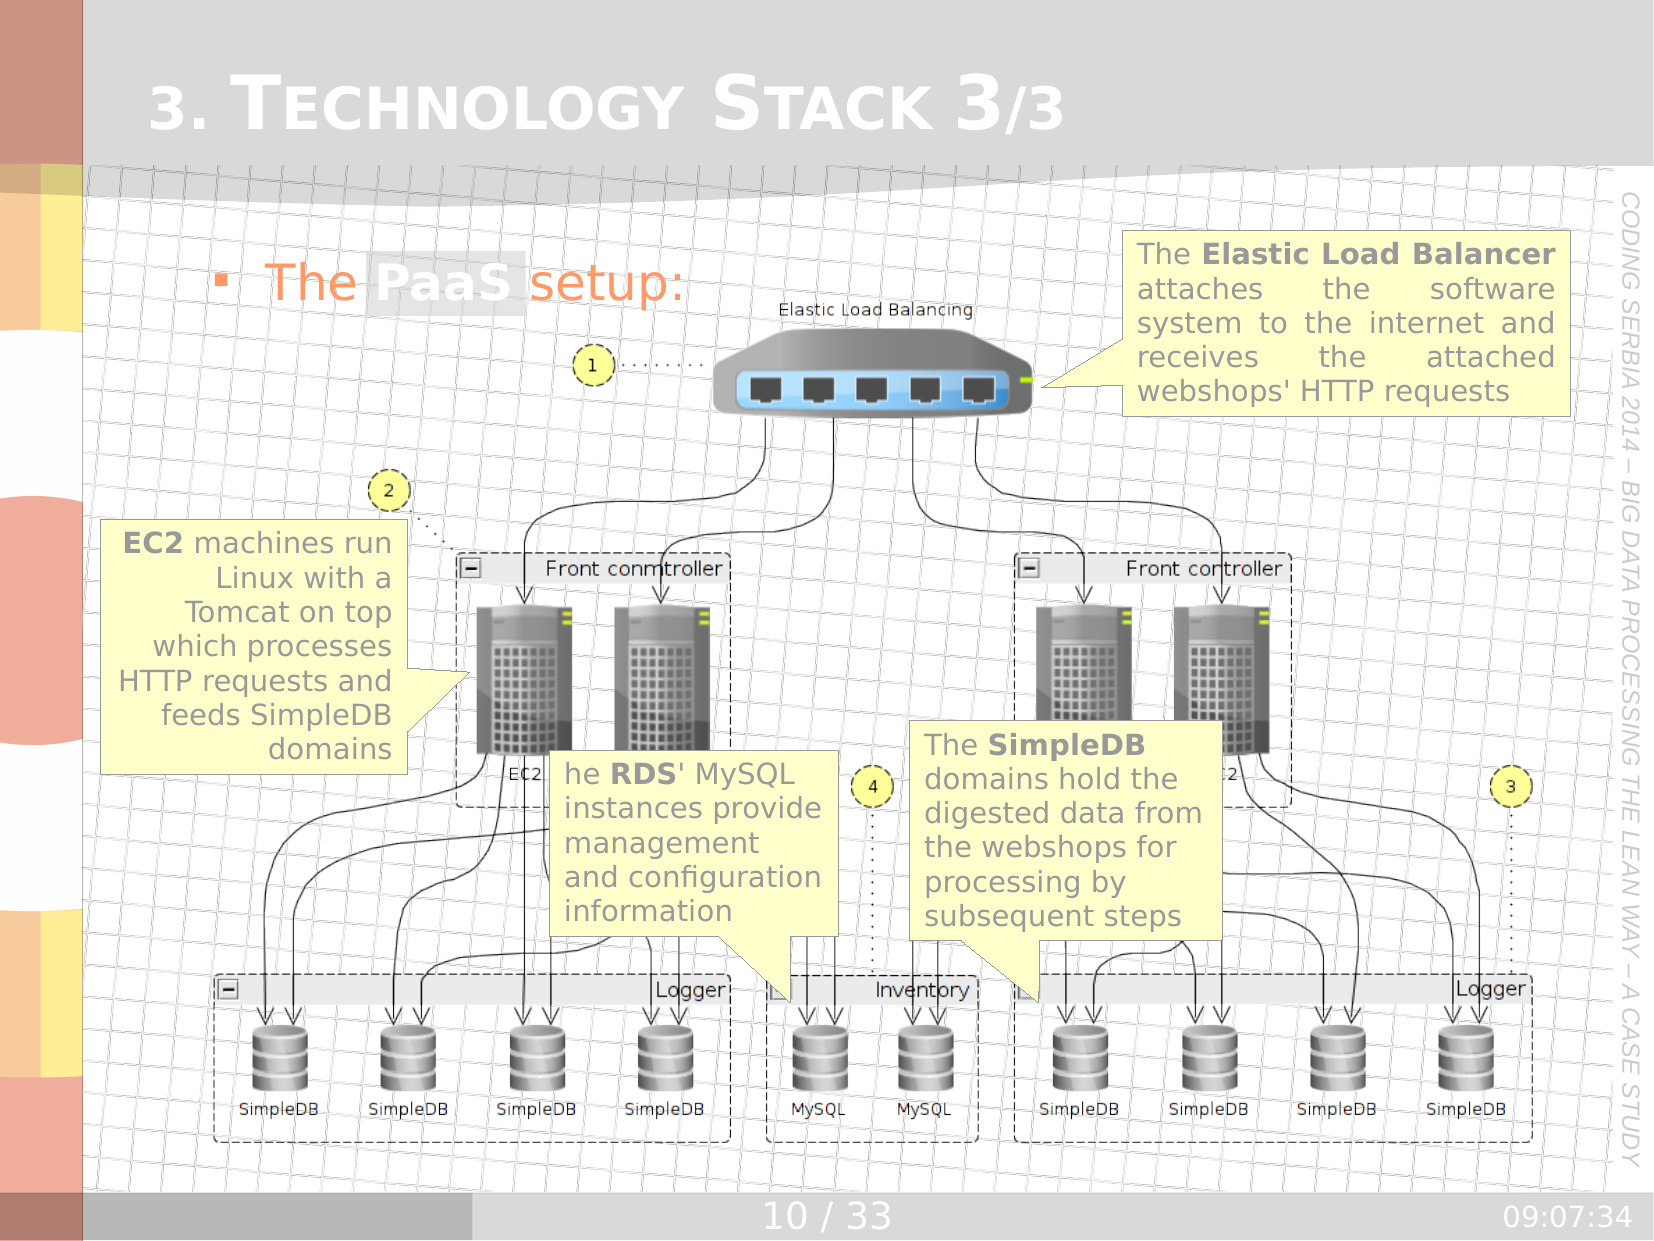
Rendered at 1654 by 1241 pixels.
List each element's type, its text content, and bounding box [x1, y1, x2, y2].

title 3. TECHNOLOGY STACK 3/3 [147, 41, 1565, 166]
text_box The Elastic Load Balancer attaches the software system to the internet and receives the attached webshops' HTTP requests [1122, 230, 1571, 417]
text_box EC2 machines run Linux with a Tomcat on top which processes HTTP requests and feeds SimpleDB domains [100, 519, 194, 775]
text_box [0, 1192, 473, 1241]
picture [82, 165, 1613, 1192]
list The PaaS setup: [194, 253, 1554, 1188]
